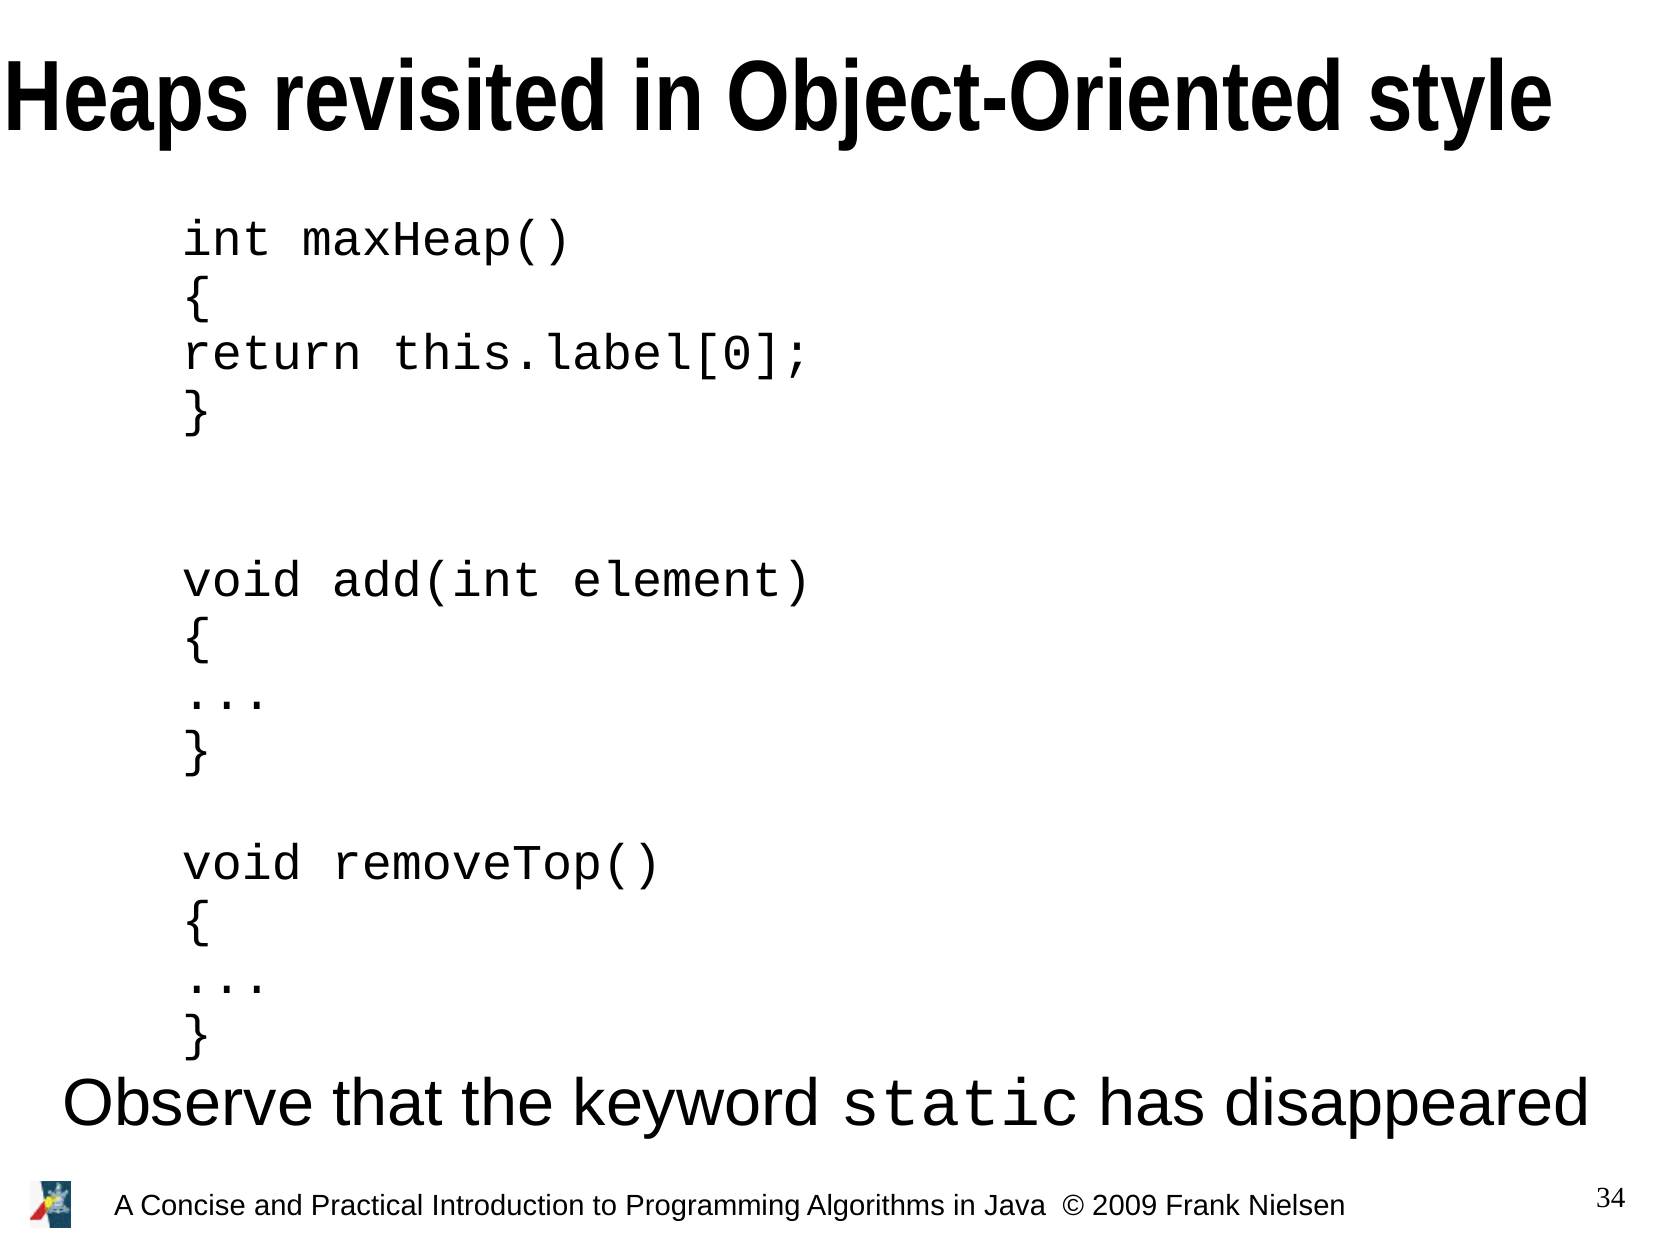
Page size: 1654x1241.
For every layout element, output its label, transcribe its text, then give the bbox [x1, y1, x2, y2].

text_box Observe that the keyword static has disappeared [47, 1057, 1644, 1153]
text_box Heaps revisited in Object-Oriented style [0, 29, 1571, 159]
text_box int maxHeap() { return this.label[0]; } void add(int element) { ... } void removeTop() { ... } [167, 206, 827, 1028]
picture [29, 1181, 71, 1228]
